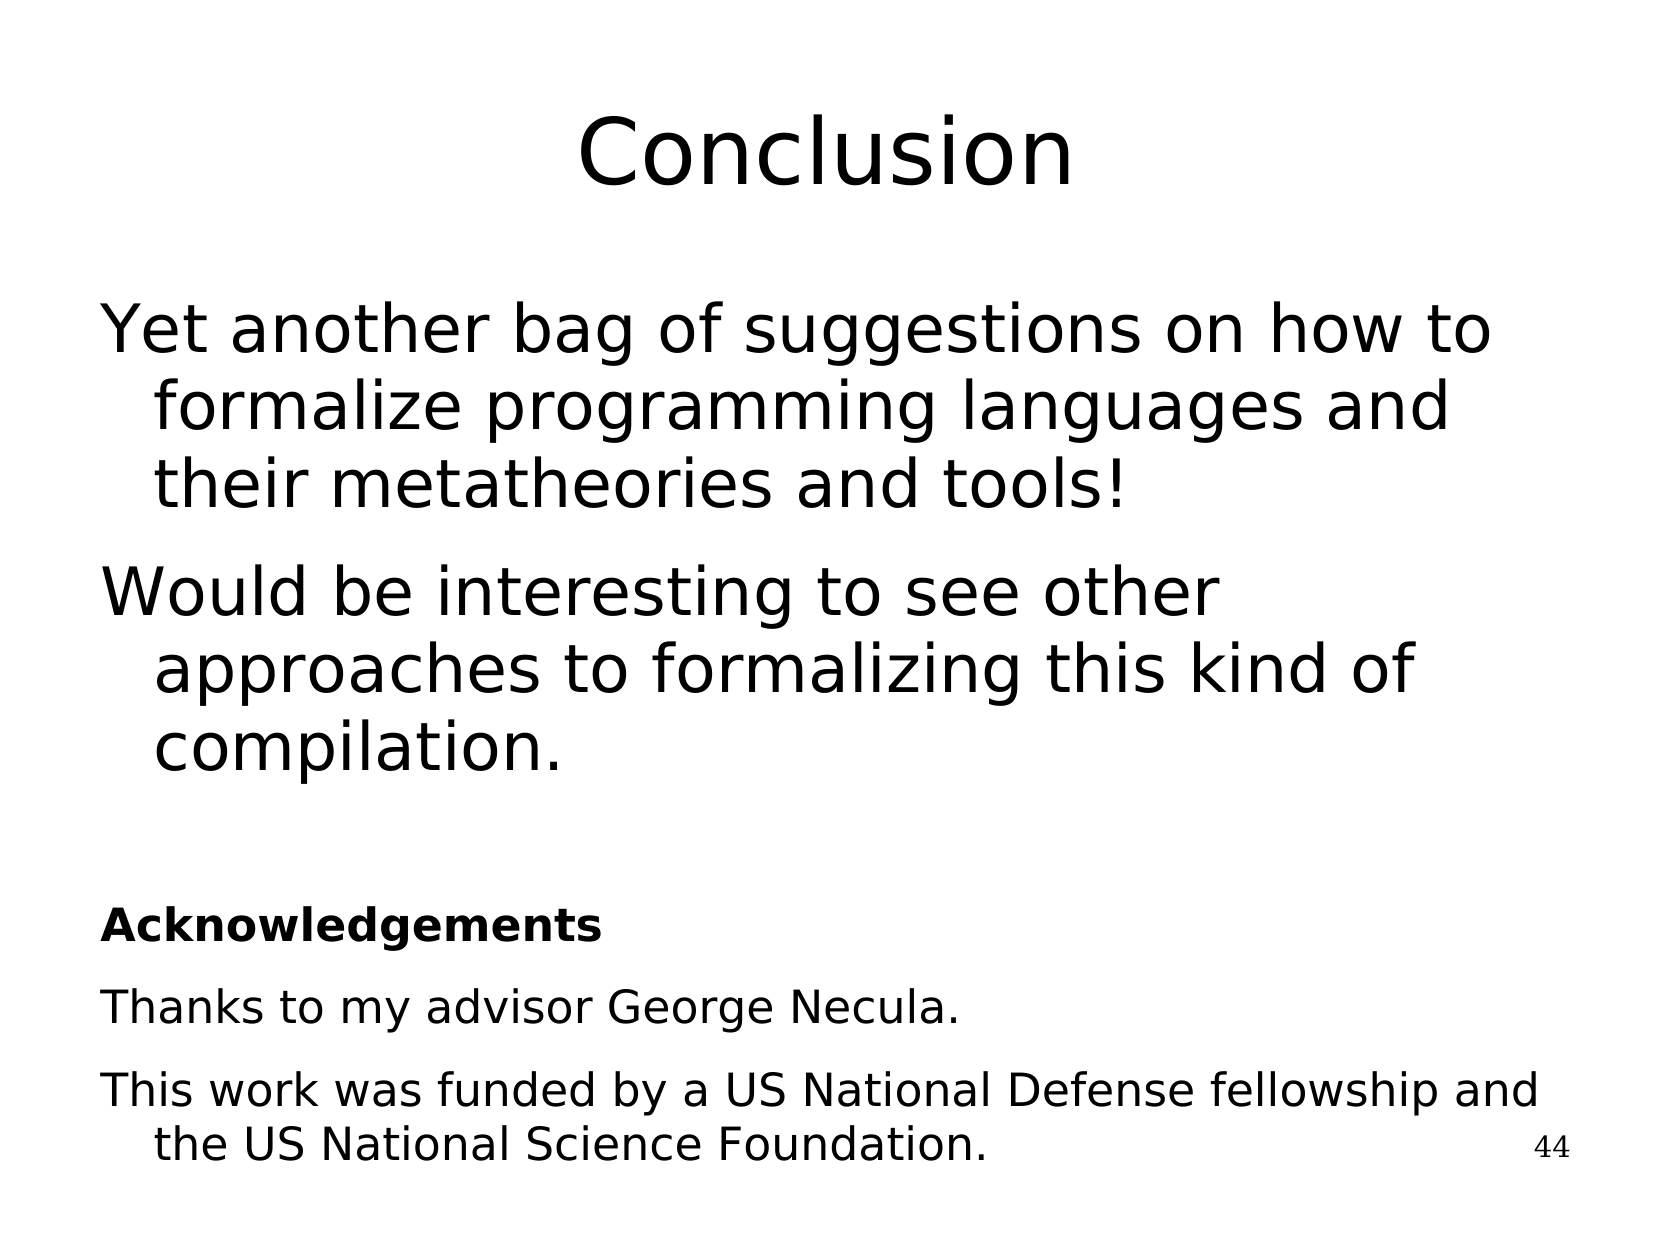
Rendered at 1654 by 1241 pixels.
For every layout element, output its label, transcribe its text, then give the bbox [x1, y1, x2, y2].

title Conclusion [82, 56, 1571, 250]
list Yet another bag of suggestions on how to formalize programming languages and their metatheories and tools! Would be interesting to see other approaches to formalizing this kind of compilation. Acknowledgements Thanks to my advisor George Necula. This work was funded by a US National Defense fellowship and the US National Science Foundation. [82, 290, 1571, 1171]
